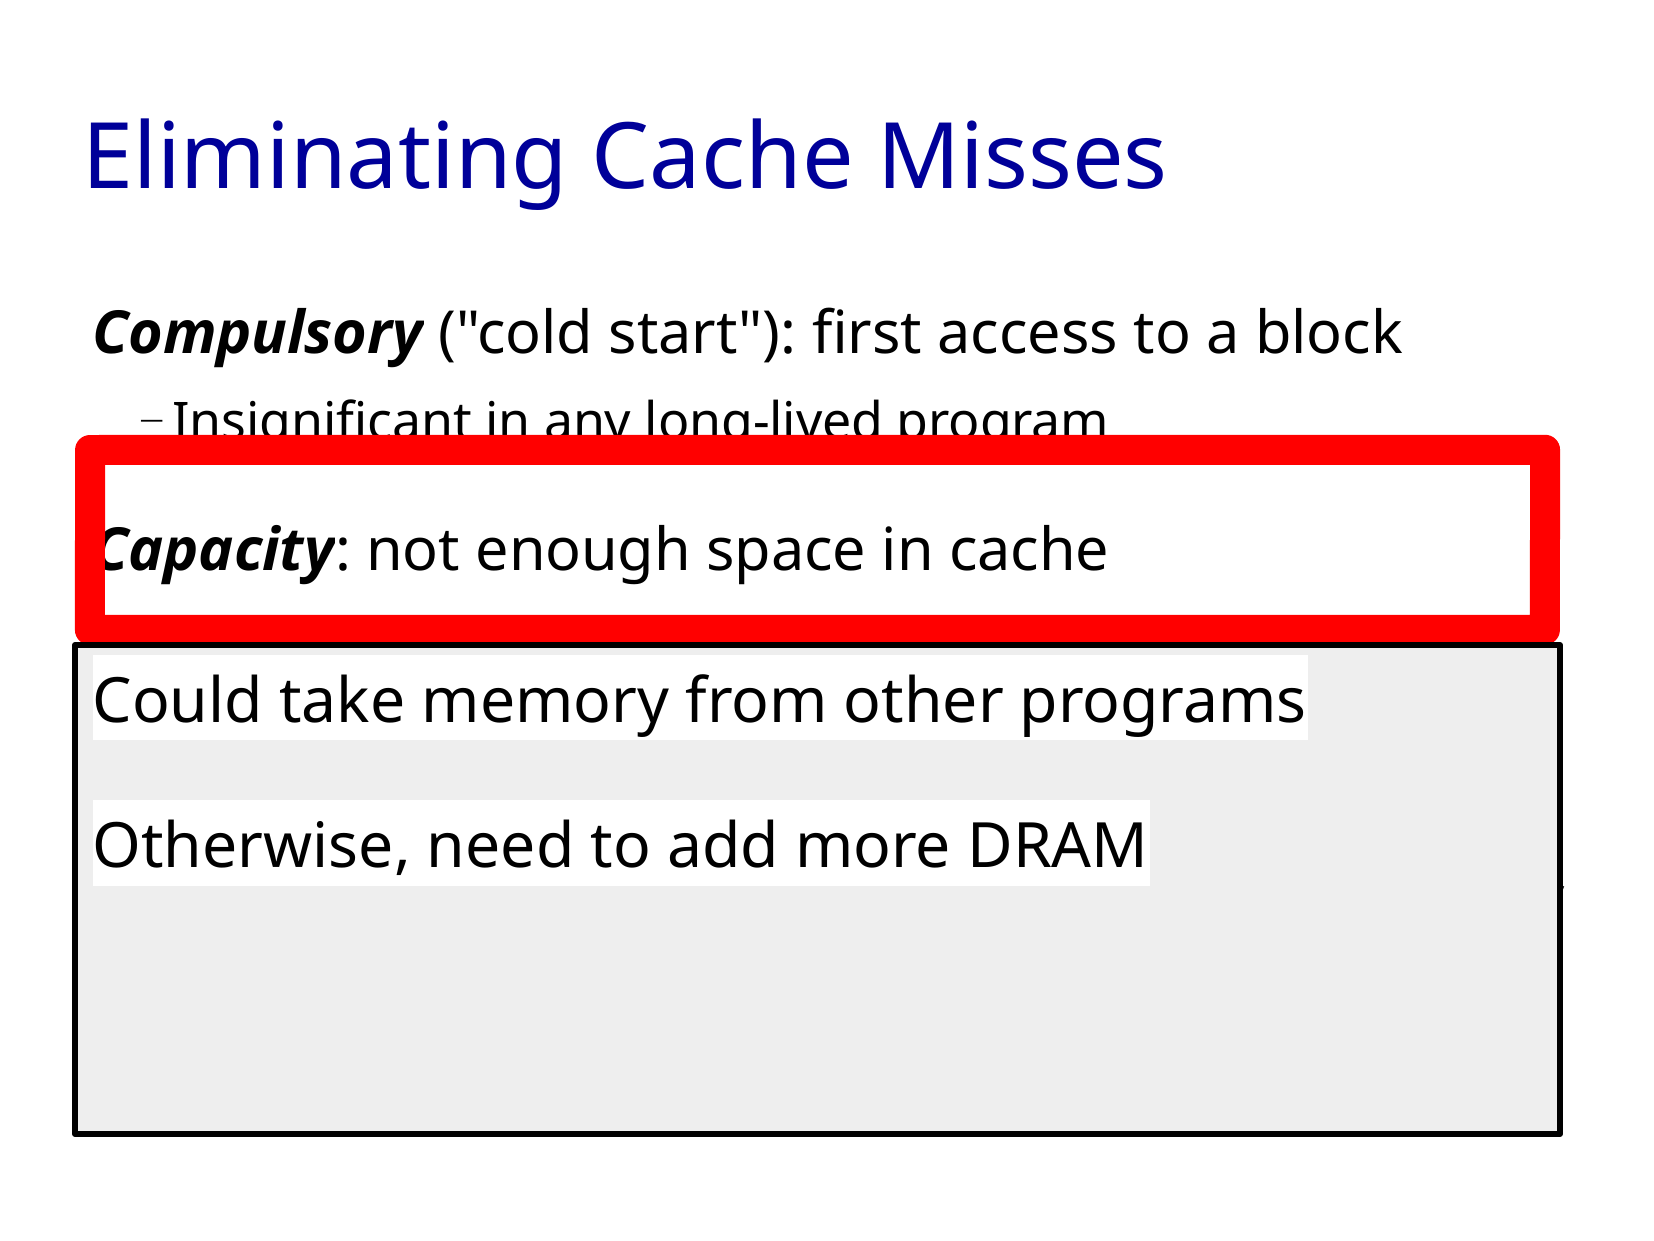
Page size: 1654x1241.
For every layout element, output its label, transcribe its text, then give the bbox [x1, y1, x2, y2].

title Eliminating Cache Misses [82, 49, 1571, 257]
list Compulsory ("cold start"): first access to a block Insignificant in any long-lived program Capacity: not enough space in cache Conflict: memory locations map to same cache location Coherence (invalidation): memory updated externally Example: multiple cores, I/O [105, 465, 1530, 614]
list Compulsory ("cold start"): first access to a block Insignificant in any long-lived program Capacity: not enough space in cache Conflict: memory locations map to same cache location Coherence (invalidation): memory updated externally Example: multiple cores, I/O [60, 290, 1571, 1096]
text_box Could take memory from other programs Otherwise, need to add more DRAM [75, 645, 1561, 1134]
